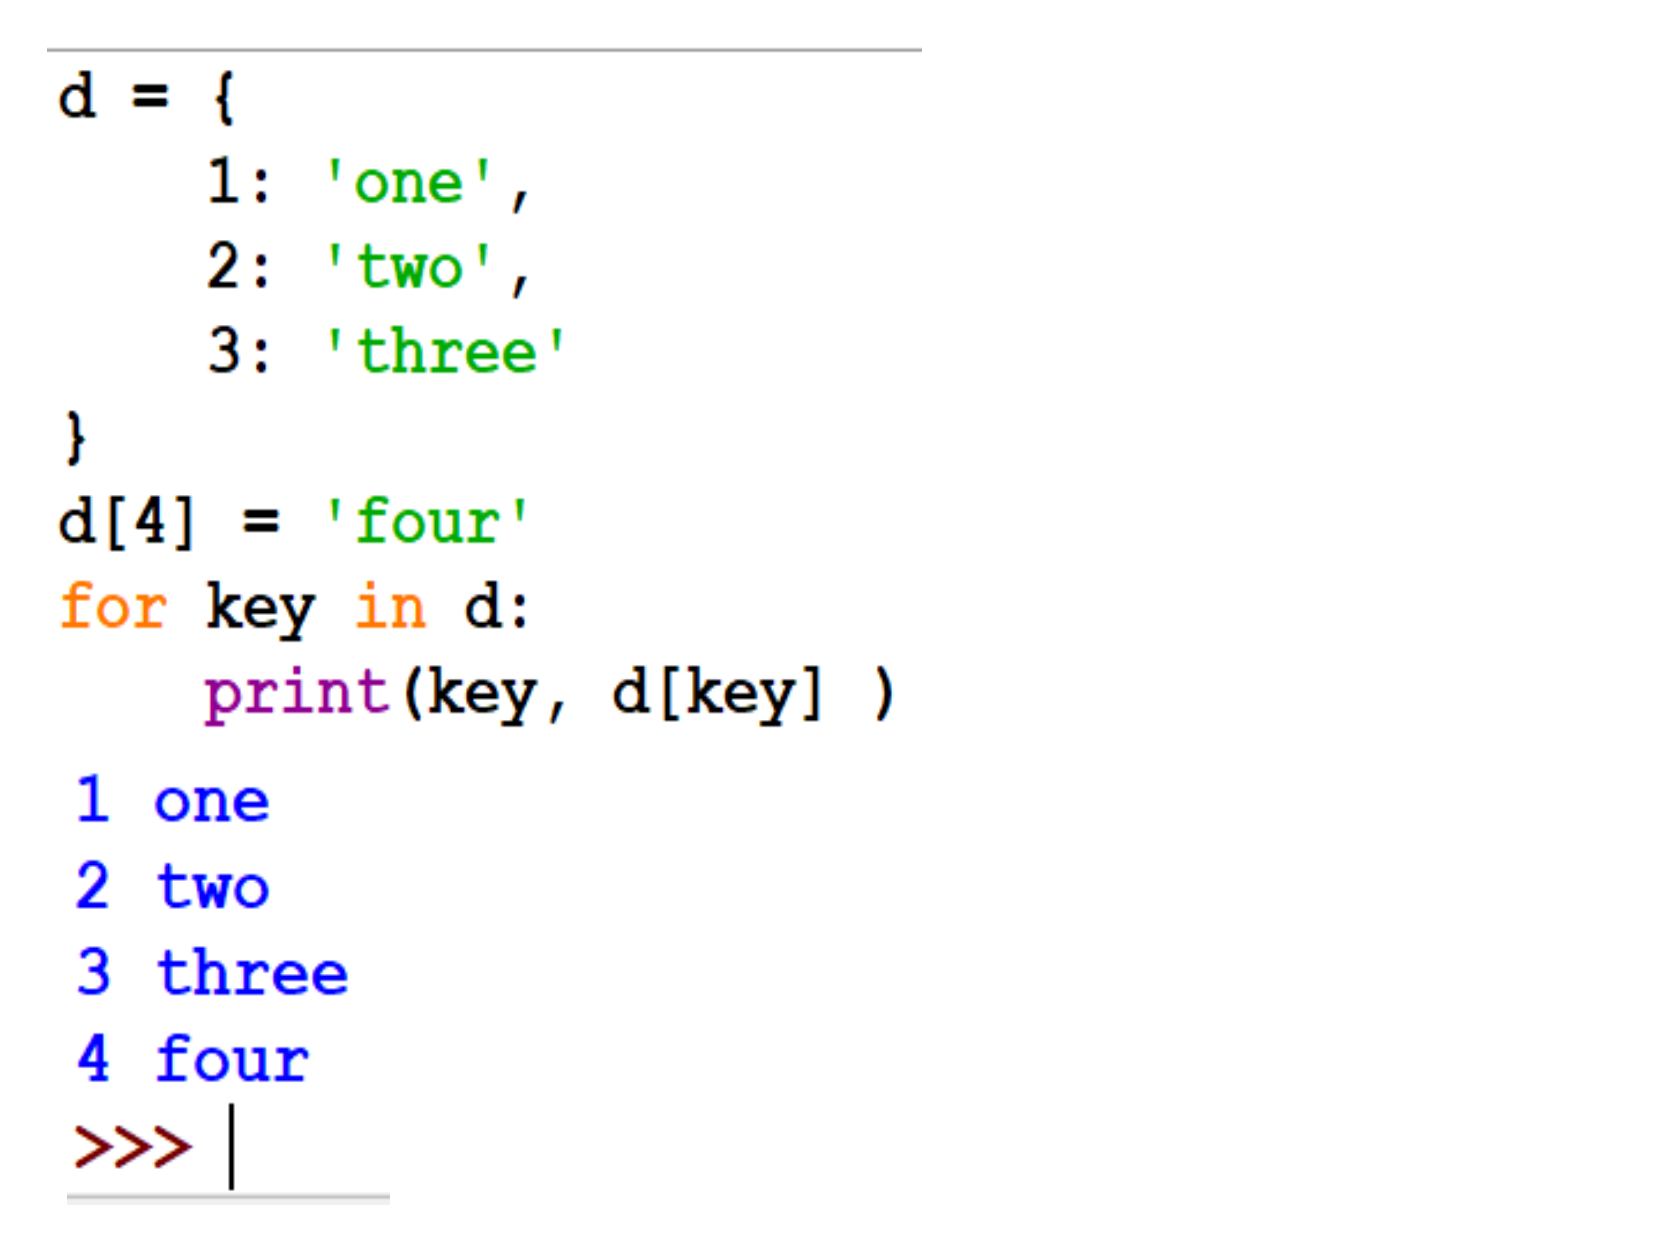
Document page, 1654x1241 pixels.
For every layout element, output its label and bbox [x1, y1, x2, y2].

picture [47, 47, 922, 1205]
